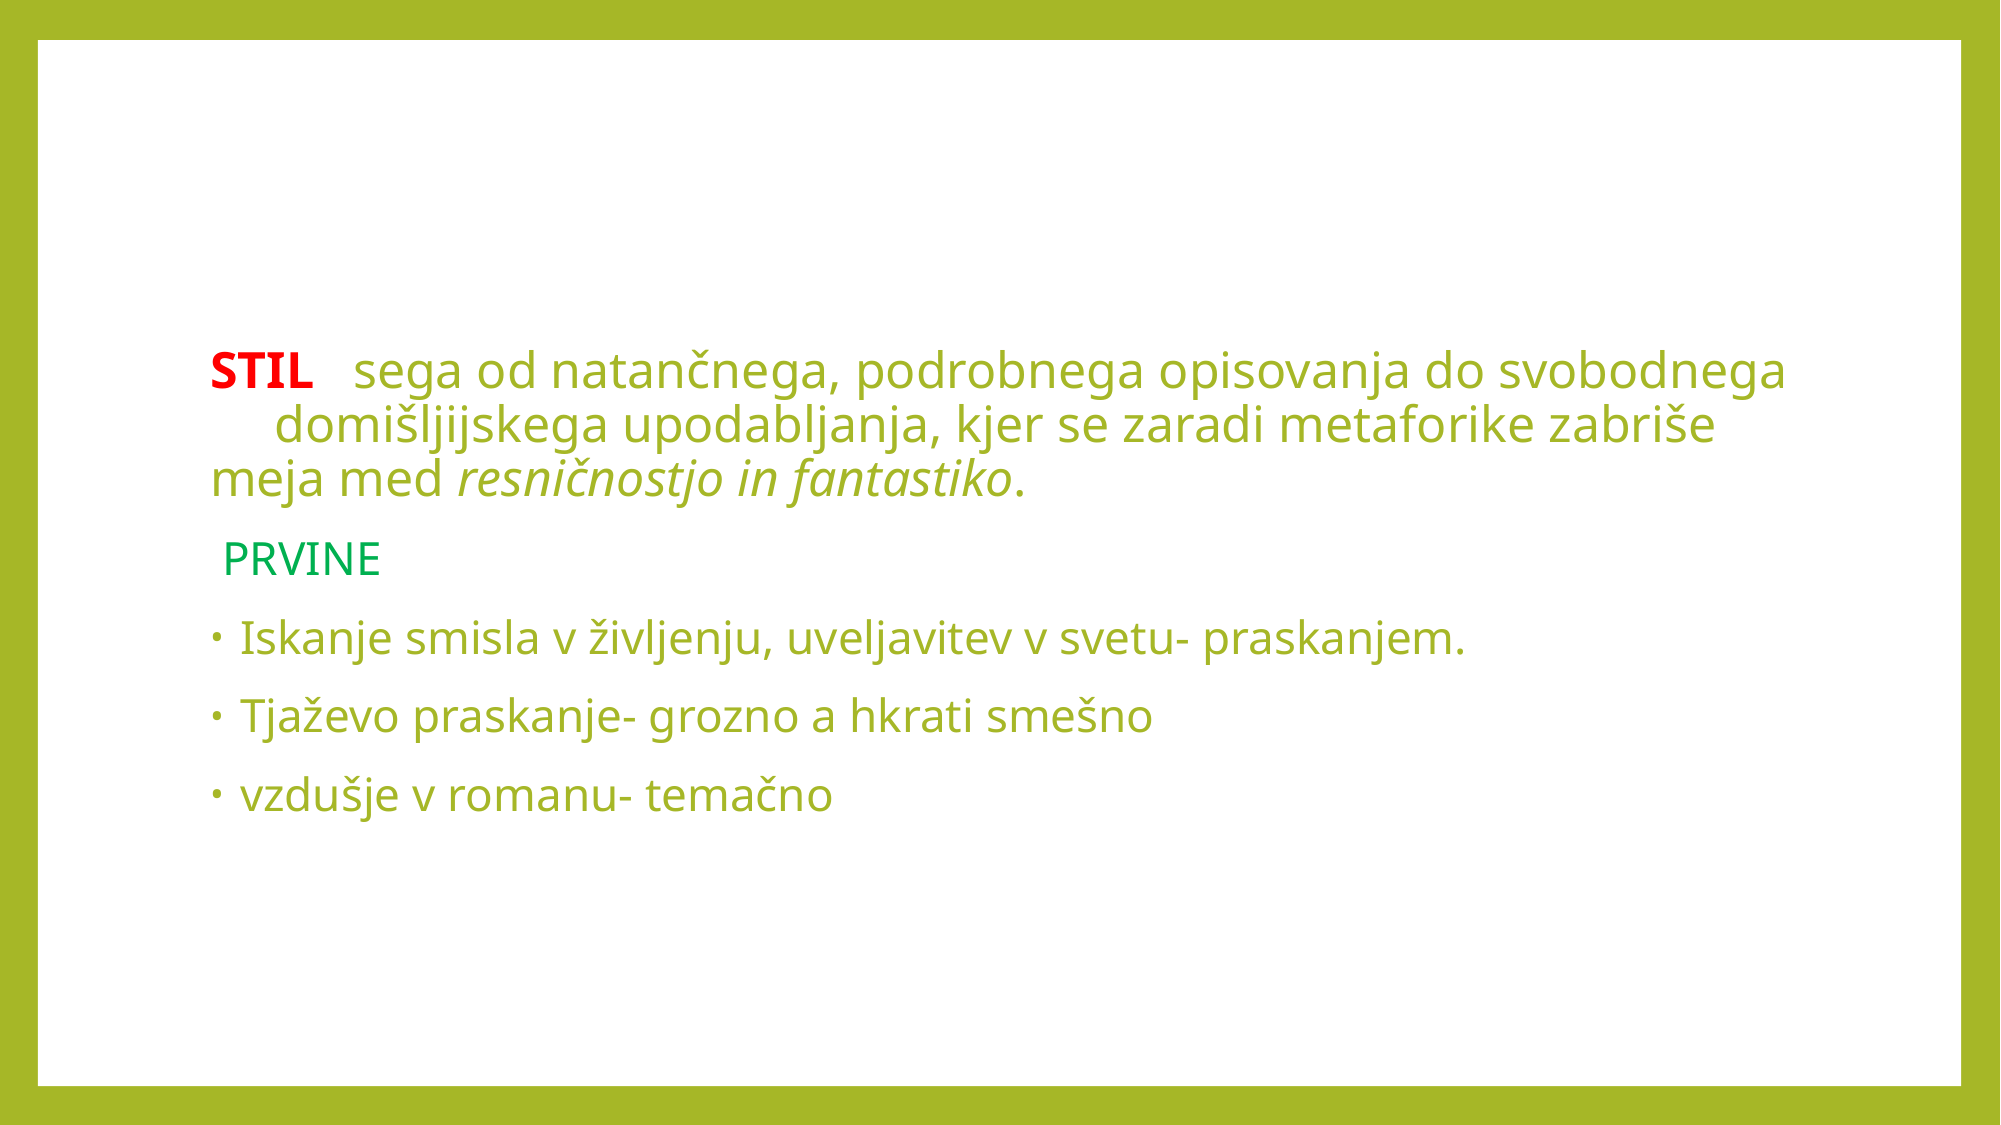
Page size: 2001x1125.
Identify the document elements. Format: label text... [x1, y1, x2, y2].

list STIL sega od natančnega, podrobnega opisovanja do svobodnega domišljijskega upodabljanja, kjer se zaradi metaforike zabriše meja med resničnostjo in fantastiko. PRVINE Iskanje smisla v življenju, uveljavitev v svetu- praskanjem. Tjaževo praskanje- grozno a hkrati smešno vzdušje v romanu- temačno [187, 337, 1807, 1000]
